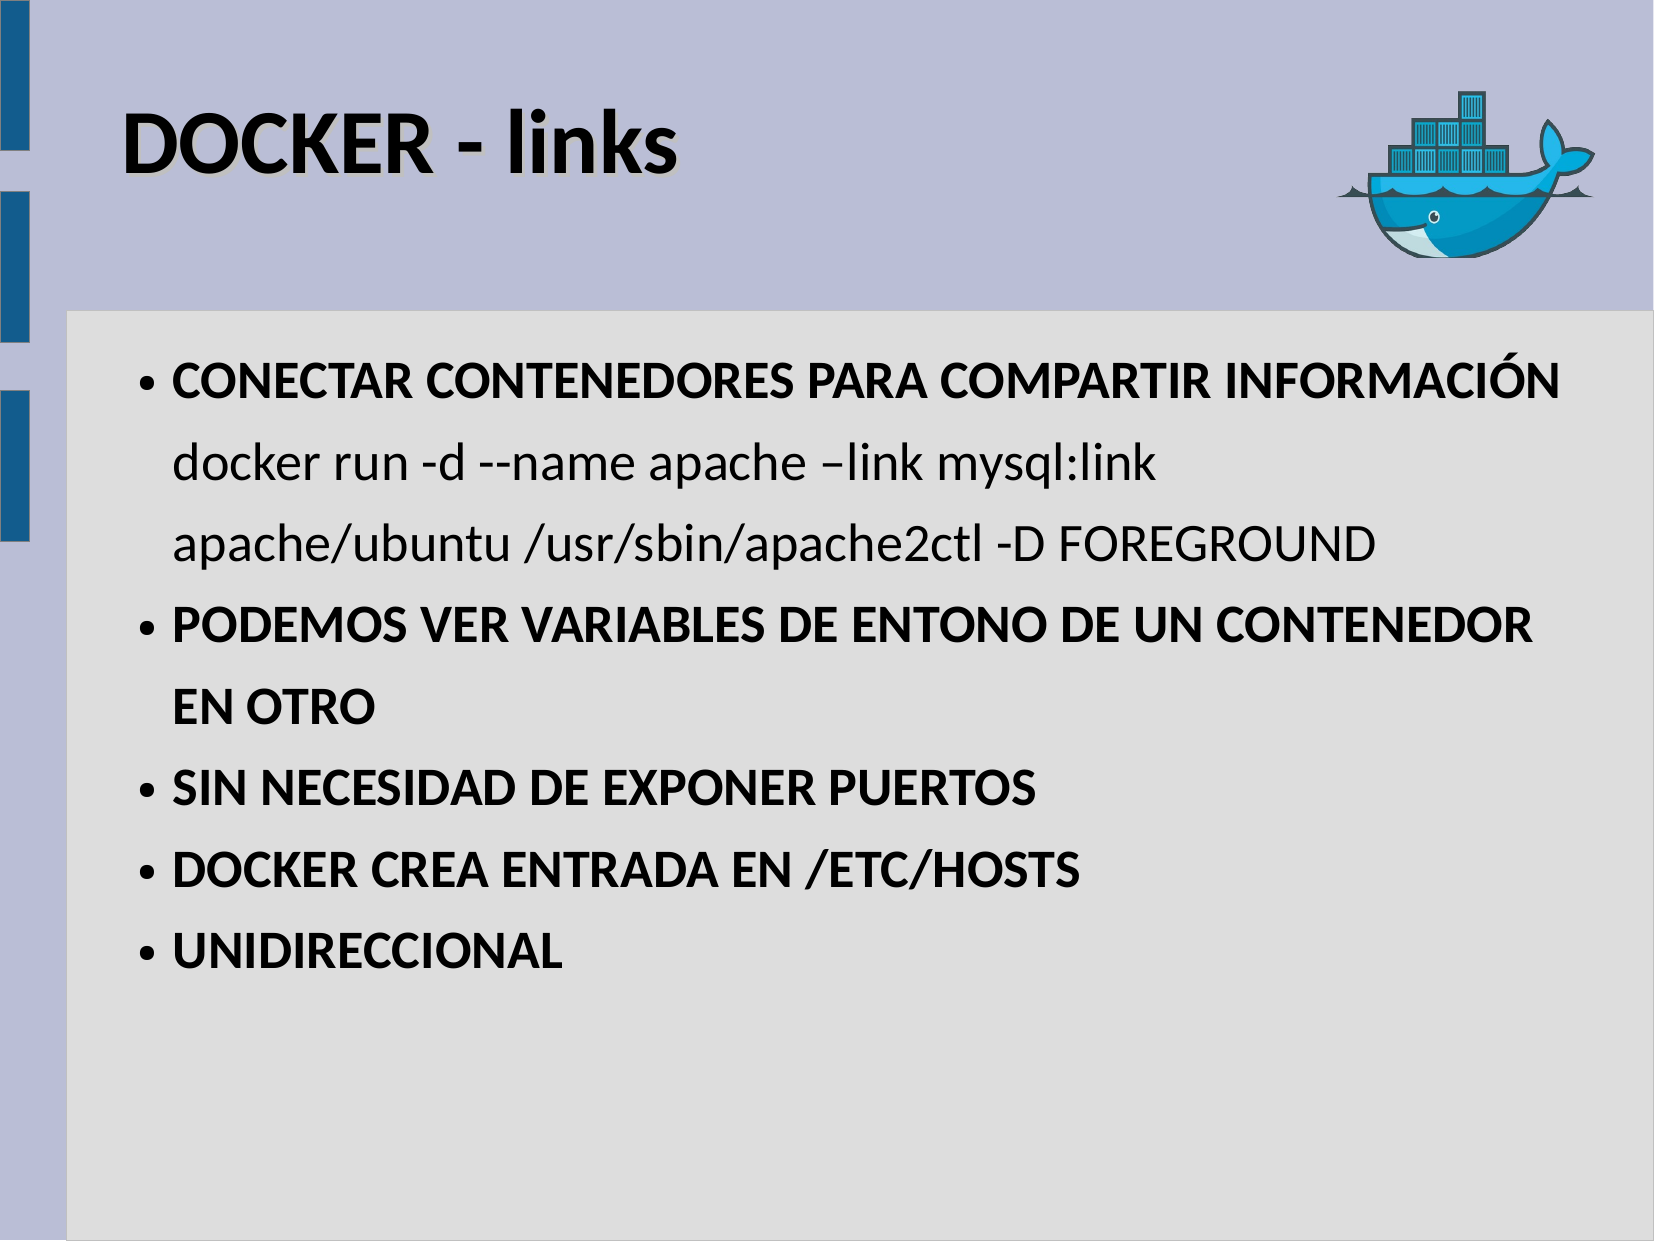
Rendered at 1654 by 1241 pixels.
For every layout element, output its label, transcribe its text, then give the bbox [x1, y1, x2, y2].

picture [1287, 35, 1642, 258]
text_box CONECTAR CONTENEDORES PARA COMPARTIR INFORMACIÓN docker run -d --name apache –link mysql:link apache/ubuntu /usr/sbin/apache2ctl -D FOREGROUND PODEMOS VER VARIABLES DE ENTONO DE UN CONTENEDOR EN OTRO SIN NECESIDAD DE EXPONER PUERTOS DOCKER CREA ENTRADA EN /ETC/HOSTS UNIDIRECCIONAL [122, 323, 1588, 1241]
text_box DOCKER - links [106, 97, 932, 225]
